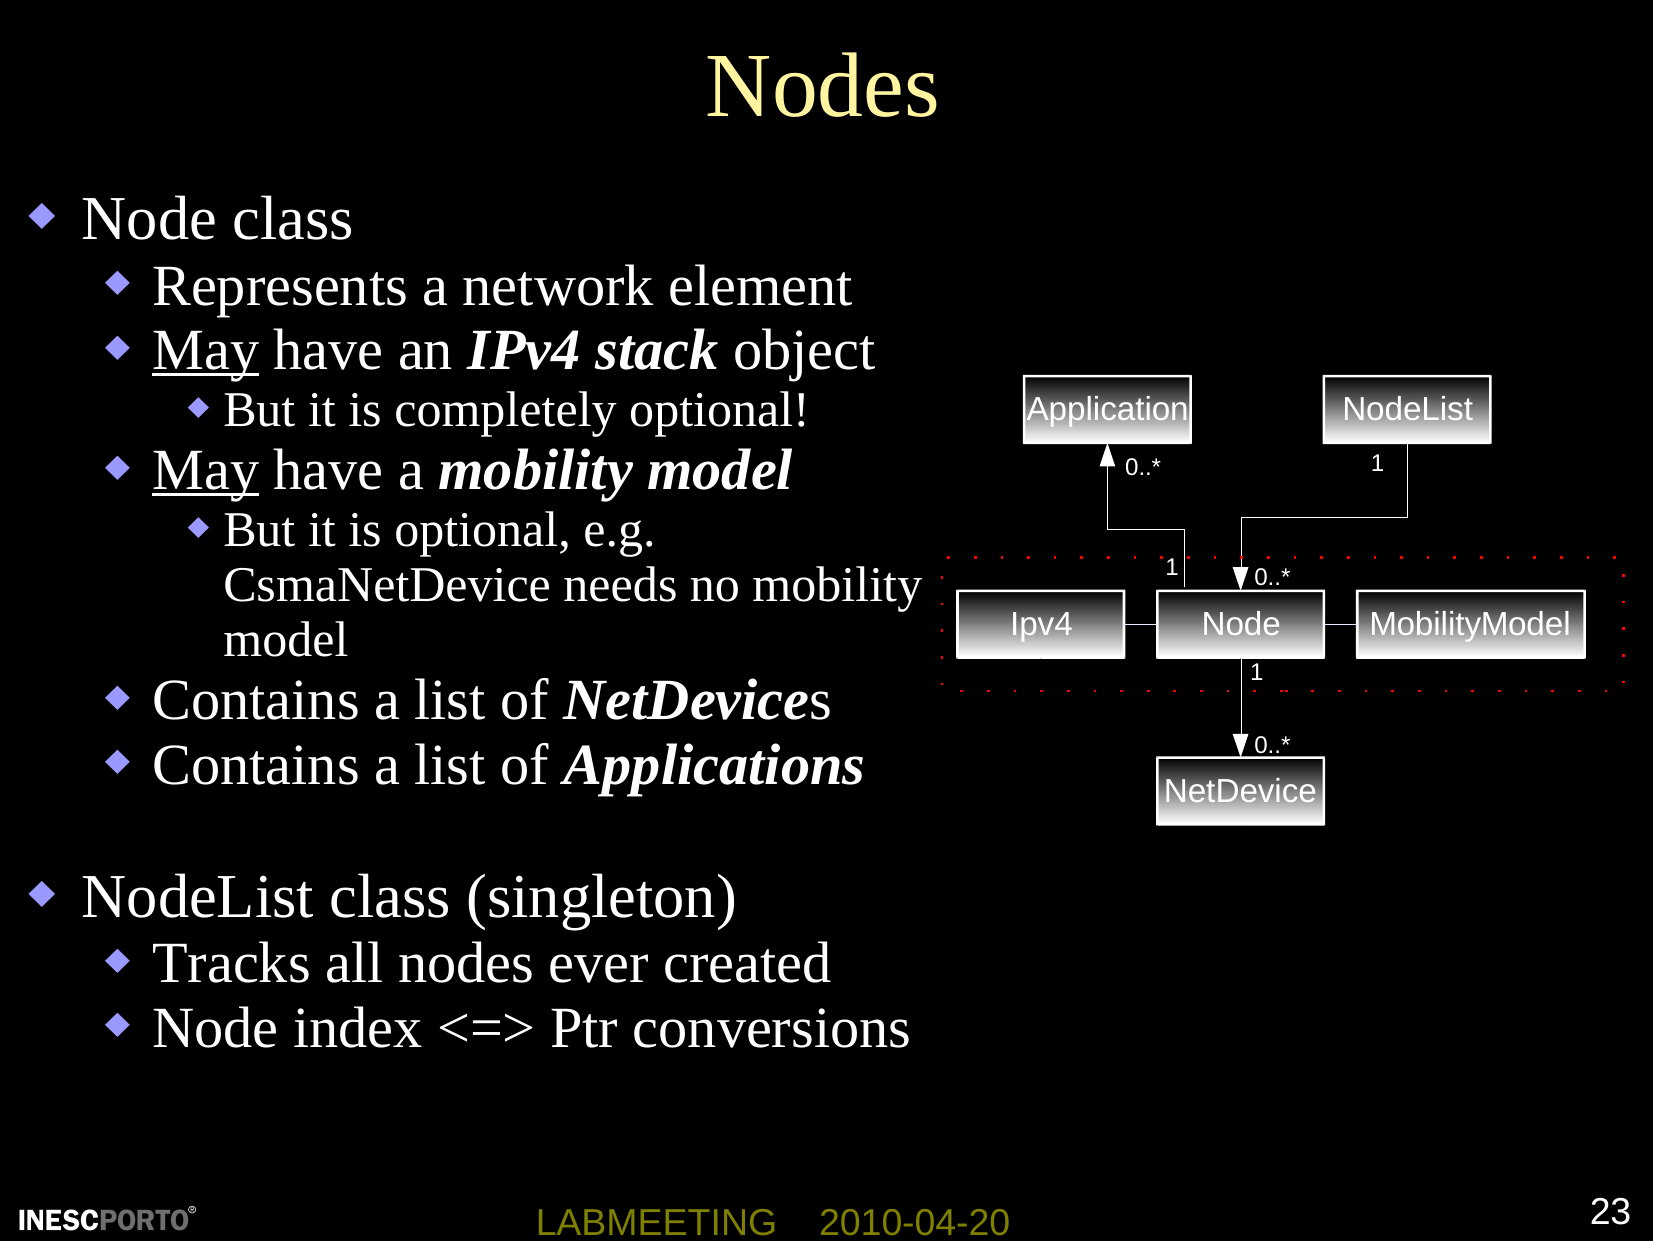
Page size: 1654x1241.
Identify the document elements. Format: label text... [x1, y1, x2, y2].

list Node class Represents a network element May have an IPv4 stack object But it is completely optional! May have a mobility model But it is optional, e.g. CsmaNetDevice needs no mobility model Contains a list of NetDevices Contains a list of Applications NodeList class (singleton) Tracks all nodes ever created Node index <=> Ptr conversions [10, 183, 958, 1060]
picture [9, 1181, 201, 1241]
title Nodes [40, 0, 1607, 183]
chart [915, 176, 1652, 854]
